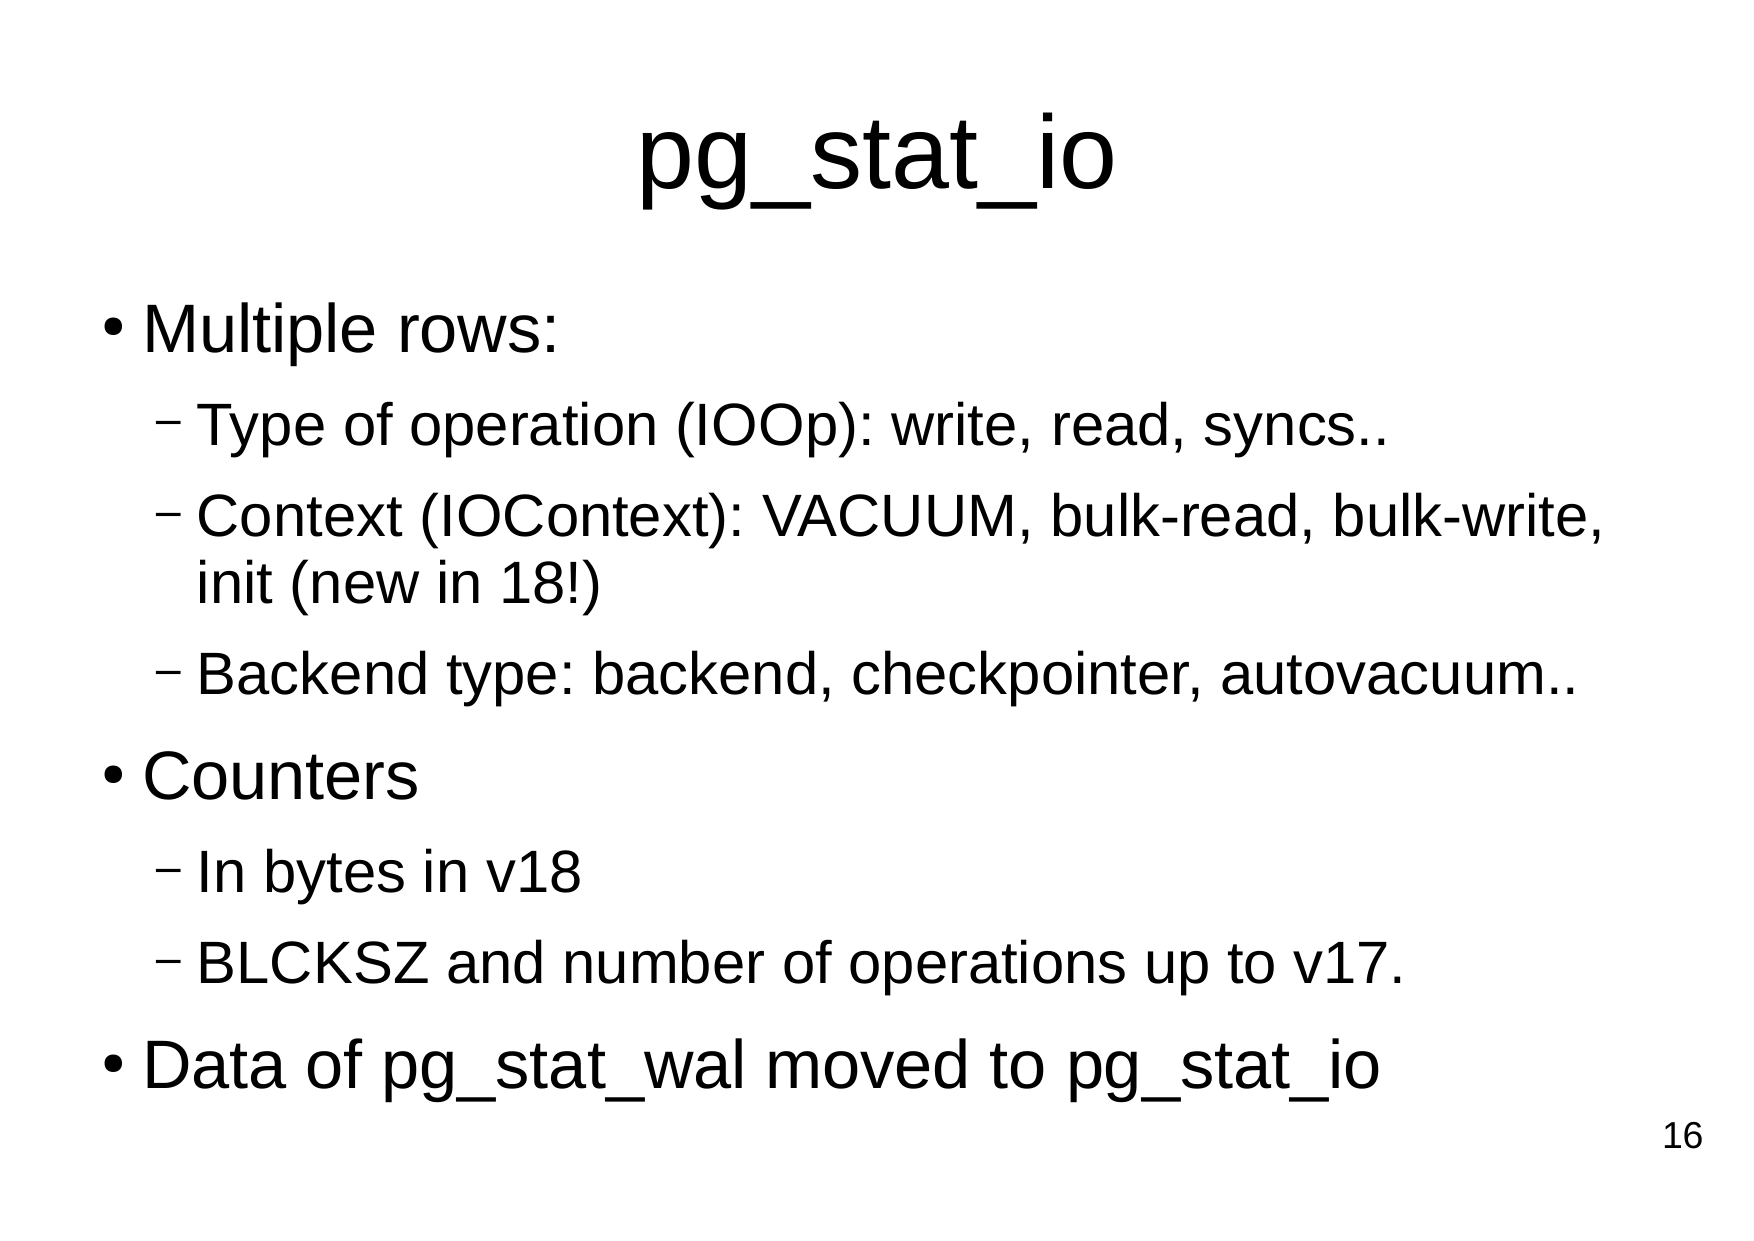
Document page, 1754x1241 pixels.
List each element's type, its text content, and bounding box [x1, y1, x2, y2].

list Multiple rows: Type of operation (IOOp): write, read, syncs.. Context (IOContext): VACUUM, bulk-read, bulk-write, init (new in 18!) Backend type: backend, checkpointer, autovacuum.. Counters In bytes in v18 BLCKSZ and number of operations up to v17. Data of pg_stat_wal moved to pg_stat_io [87, 290, 1667, 1120]
text_box <number> [1447, 1106, 1719, 1201]
title pg_stat_io [87, 49, 1667, 257]
